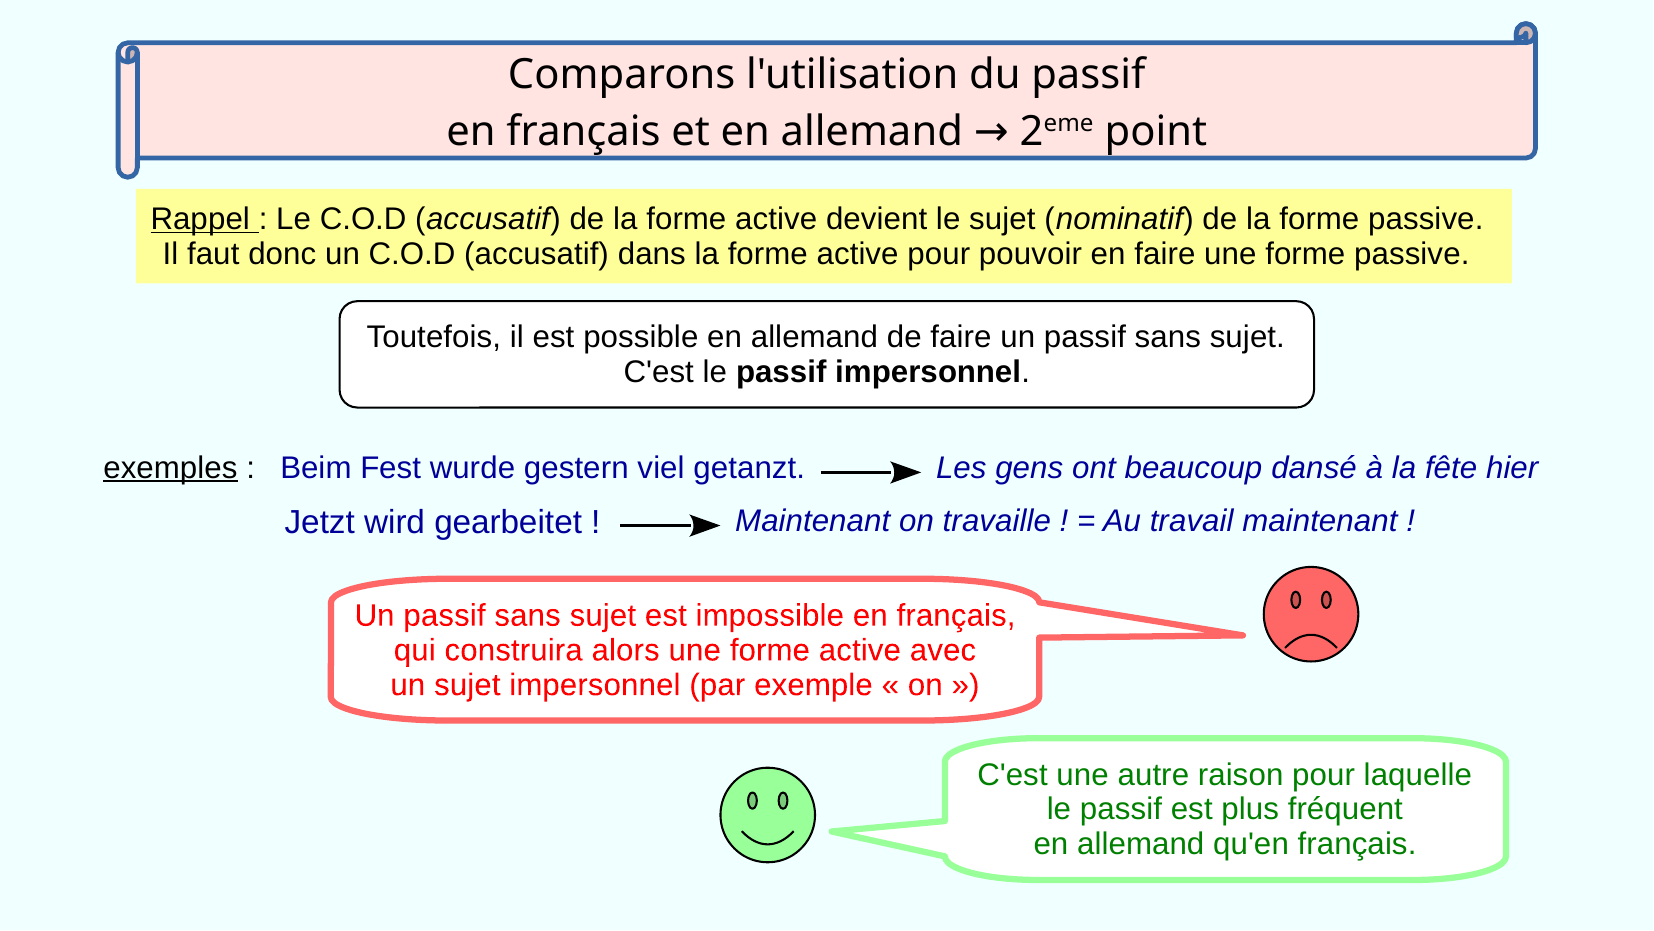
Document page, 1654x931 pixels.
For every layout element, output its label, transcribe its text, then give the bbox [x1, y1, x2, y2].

text_box exemples : [88, 442, 265, 493]
text_box Rappel : Le C.O.D (accusatif) de la forme active devient le sujet (nominatif) de la forme passive. Il faut donc un C.O.D (accusatif) dans la forme active pour pouvoir en faire une forme passive. [135, 188, 1512, 284]
text_box Toutefois, il est possible en allemand de faire un passif sans sujet. C'est le passif impersonnel. [339, 301, 1315, 408]
text_box Comparons l'utilisation du passif en français et en allemand → 2eme point [118, 36, 1536, 159]
text_box C'est une autre raison pour laquelle le passif est plus fréquent en allemand qu'en français. [831, 738, 1506, 880]
text_box [1263, 566, 1359, 662]
text_box Comparons l'utilisation du passif en français et en allemand → 2eme point [118, 56, 138, 178]
text_box Un passif sans sujet est impossible en français, qui construira alors une forme active avec un sujet impersonnel (par exemple « on ») [330, 578, 1243, 721]
text_box [720, 767, 816, 863]
text_box Maintenant on travaille ! = Au travail maintenant ! [720, 496, 1432, 546]
text_box Les gens ont beaucoup dansé à la fête hier [921, 442, 1555, 493]
text_box Beim Fest wurde gestern viel getanzt. [265, 442, 822, 493]
text_box Jetzt wird gearbeitet ! [265, 496, 621, 548]
